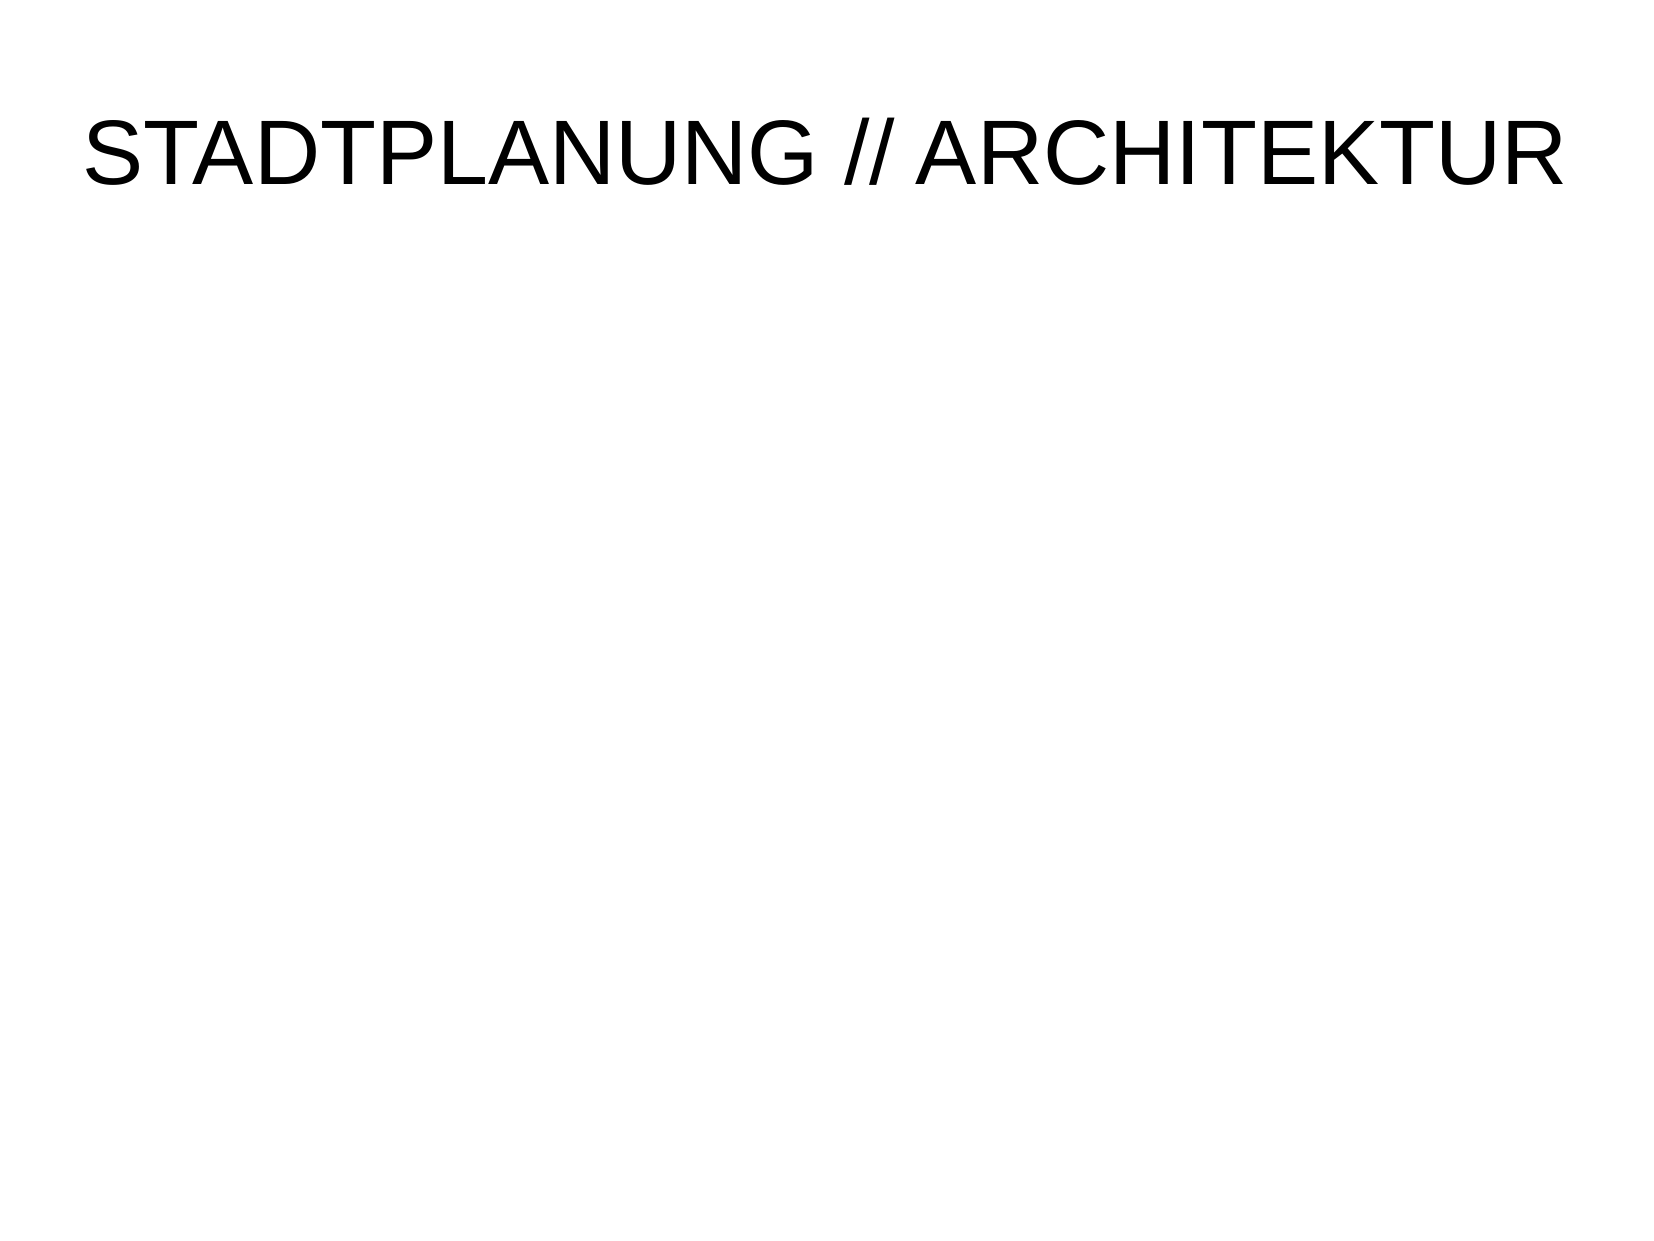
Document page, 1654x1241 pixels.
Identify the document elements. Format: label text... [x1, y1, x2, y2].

title STADTPLANUNG // ARCHITEKTUR [82, 56, 1571, 250]
